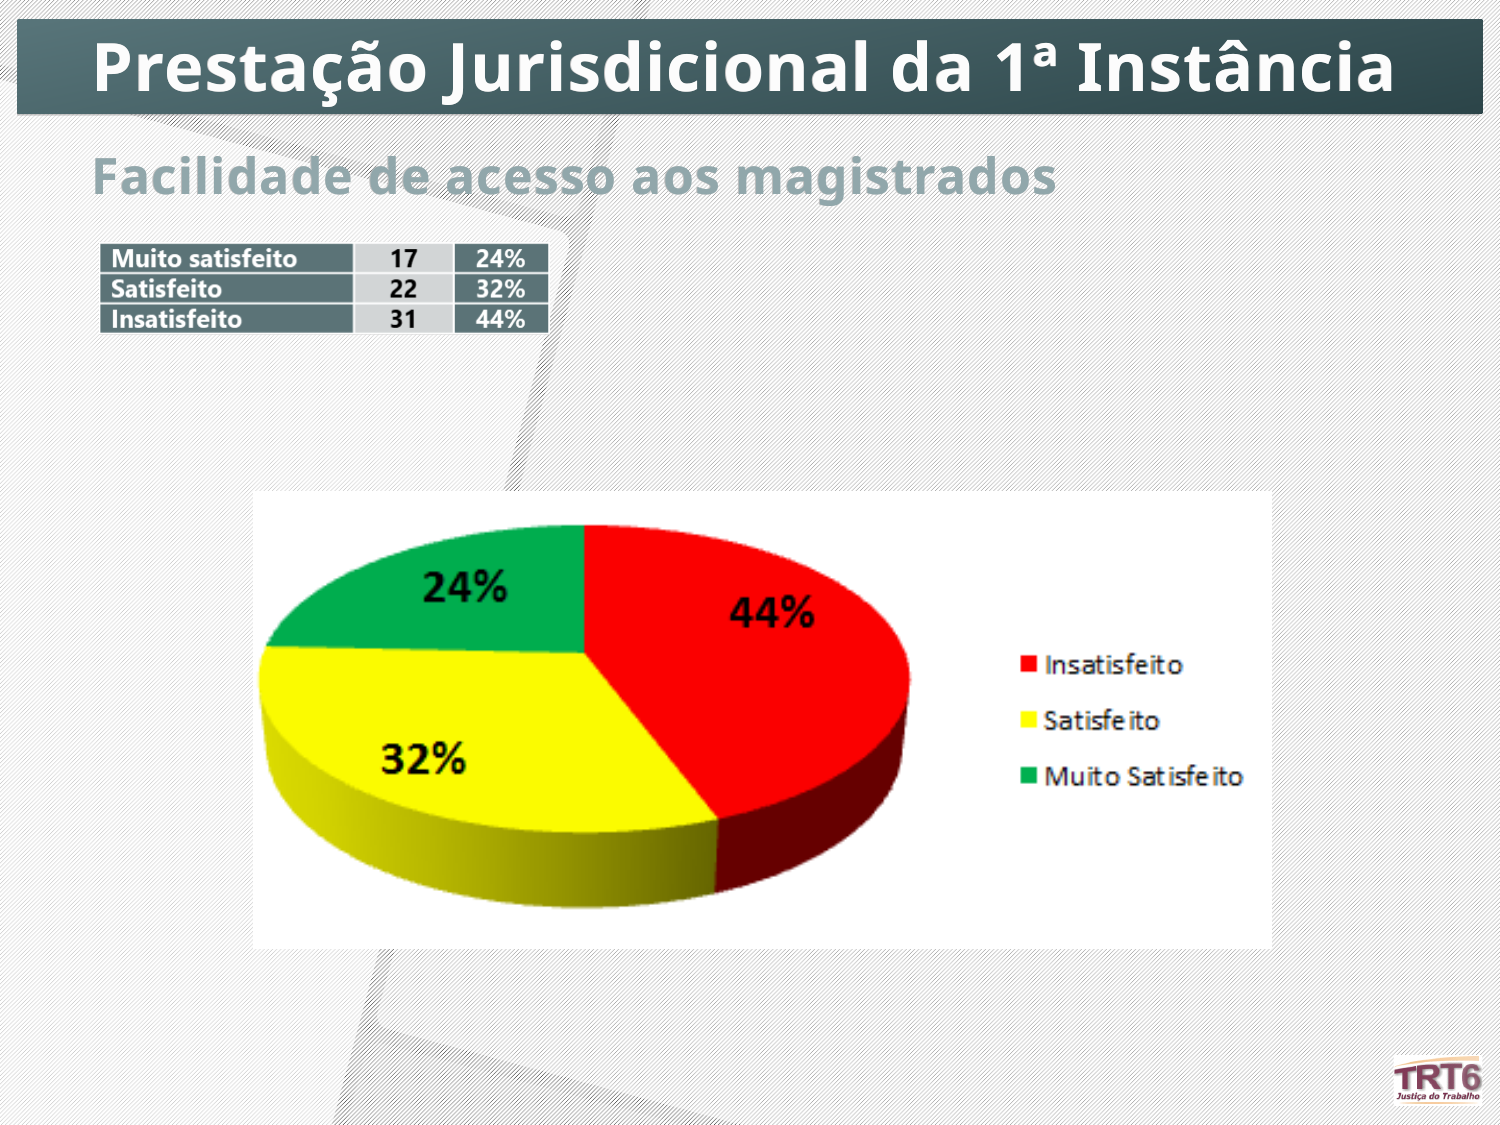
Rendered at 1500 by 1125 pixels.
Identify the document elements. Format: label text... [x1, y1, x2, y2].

text_box Prestação Jurisdicional da 1ª Instância [77, 18, 1500, 113]
picture [99, 234, 550, 348]
picture [253, 491, 1272, 949]
text_box [18, 19, 1482, 114]
picture [1393, 1055, 1483, 1106]
text_box Facilidade de acesso aos magistrados [77, 137, 1447, 212]
